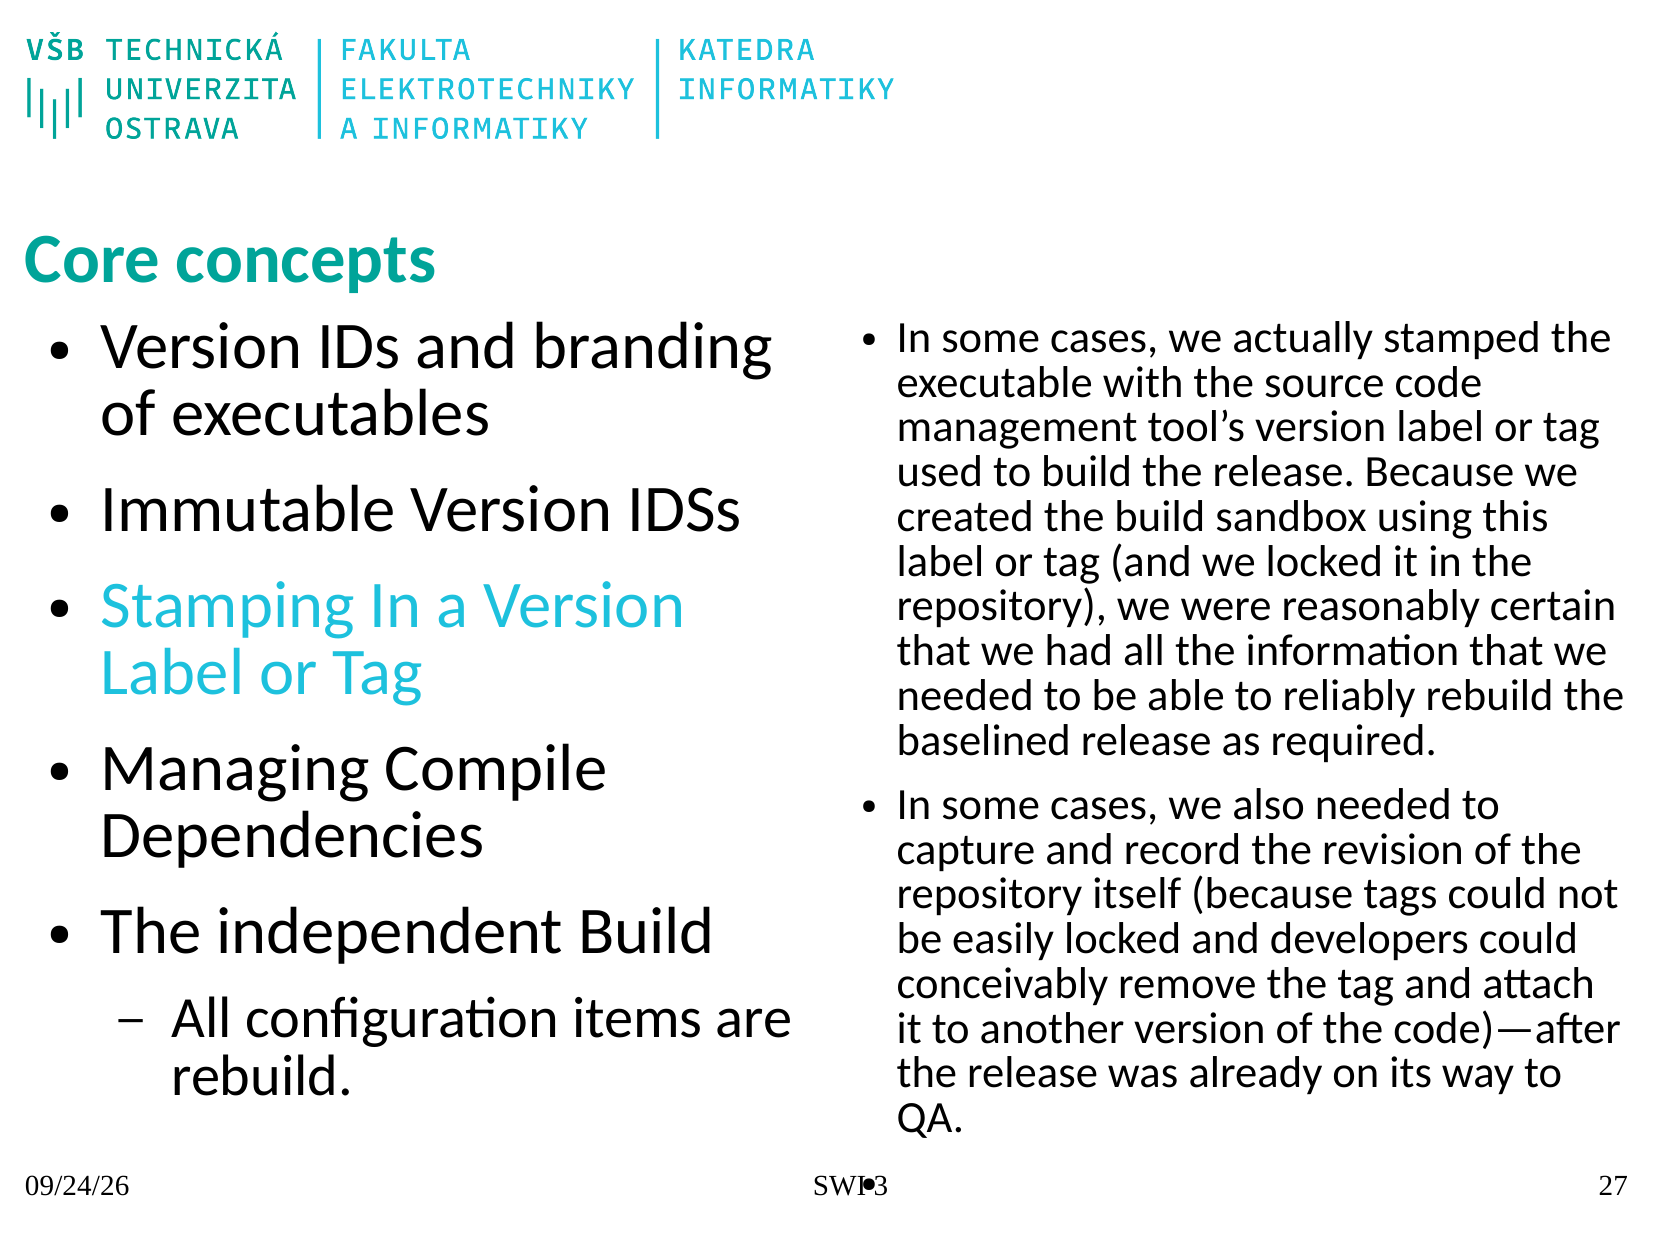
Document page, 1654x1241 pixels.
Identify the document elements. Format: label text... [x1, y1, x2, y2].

list In some cases, we actually stamped the executable with the source code management tool’s version label or tag used to build the release. Because we created the build sandbox using this label or tag (and we locked it in the repository), we were reasonably certain that we had all the information that we needed to be able to reliably rebuild the baselined release as required. In some cases, we also needed to capture and record the revision of the repository itself (because tags could not be easily locked and developers could conceivably remove the tag and attach it to another version of the code)—after the release was already on its way to QA. [849, 318, 1630, 1146]
list Version IDs and branding of executables Immutable Version IDSs Stamping In a Version Label or Tag Managing Compile Dependencies The independent Build All configuration items are rebuild. [30, 318, 811, 1146]
picture [26, 31, 894, 139]
title Core concepts [24, 169, 1629, 300]
